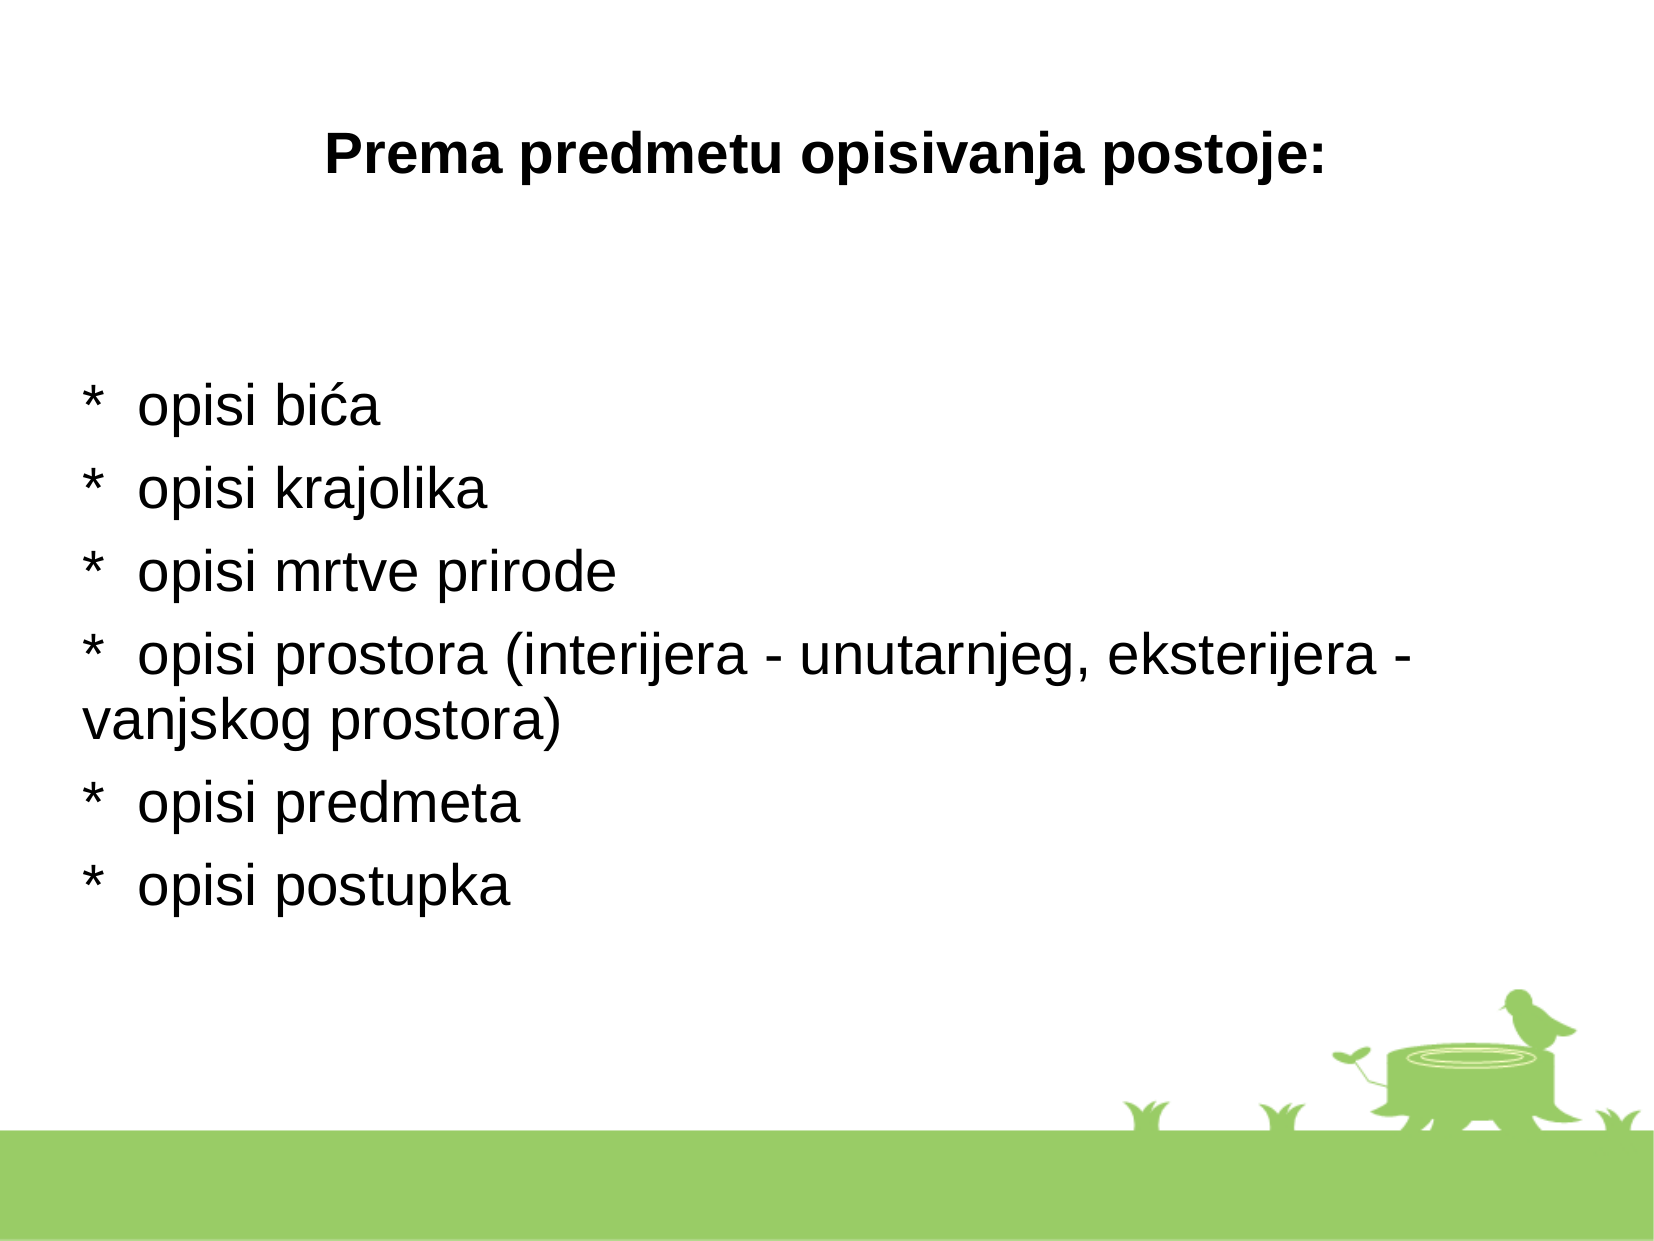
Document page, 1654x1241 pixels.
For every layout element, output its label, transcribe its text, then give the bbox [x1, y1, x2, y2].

title Prema predmetu opisivanja postoje: [82, 49, 1571, 257]
list * opisi bića * opisi krajolika * opisi mrtve prirode * opisi prostora (interijera - unutarnjeg, eksterijera - vanjskog prostora) * opisi predmeta * opisi postupka [82, 290, 1571, 1010]
picture [0, 0, 1654, 1241]
